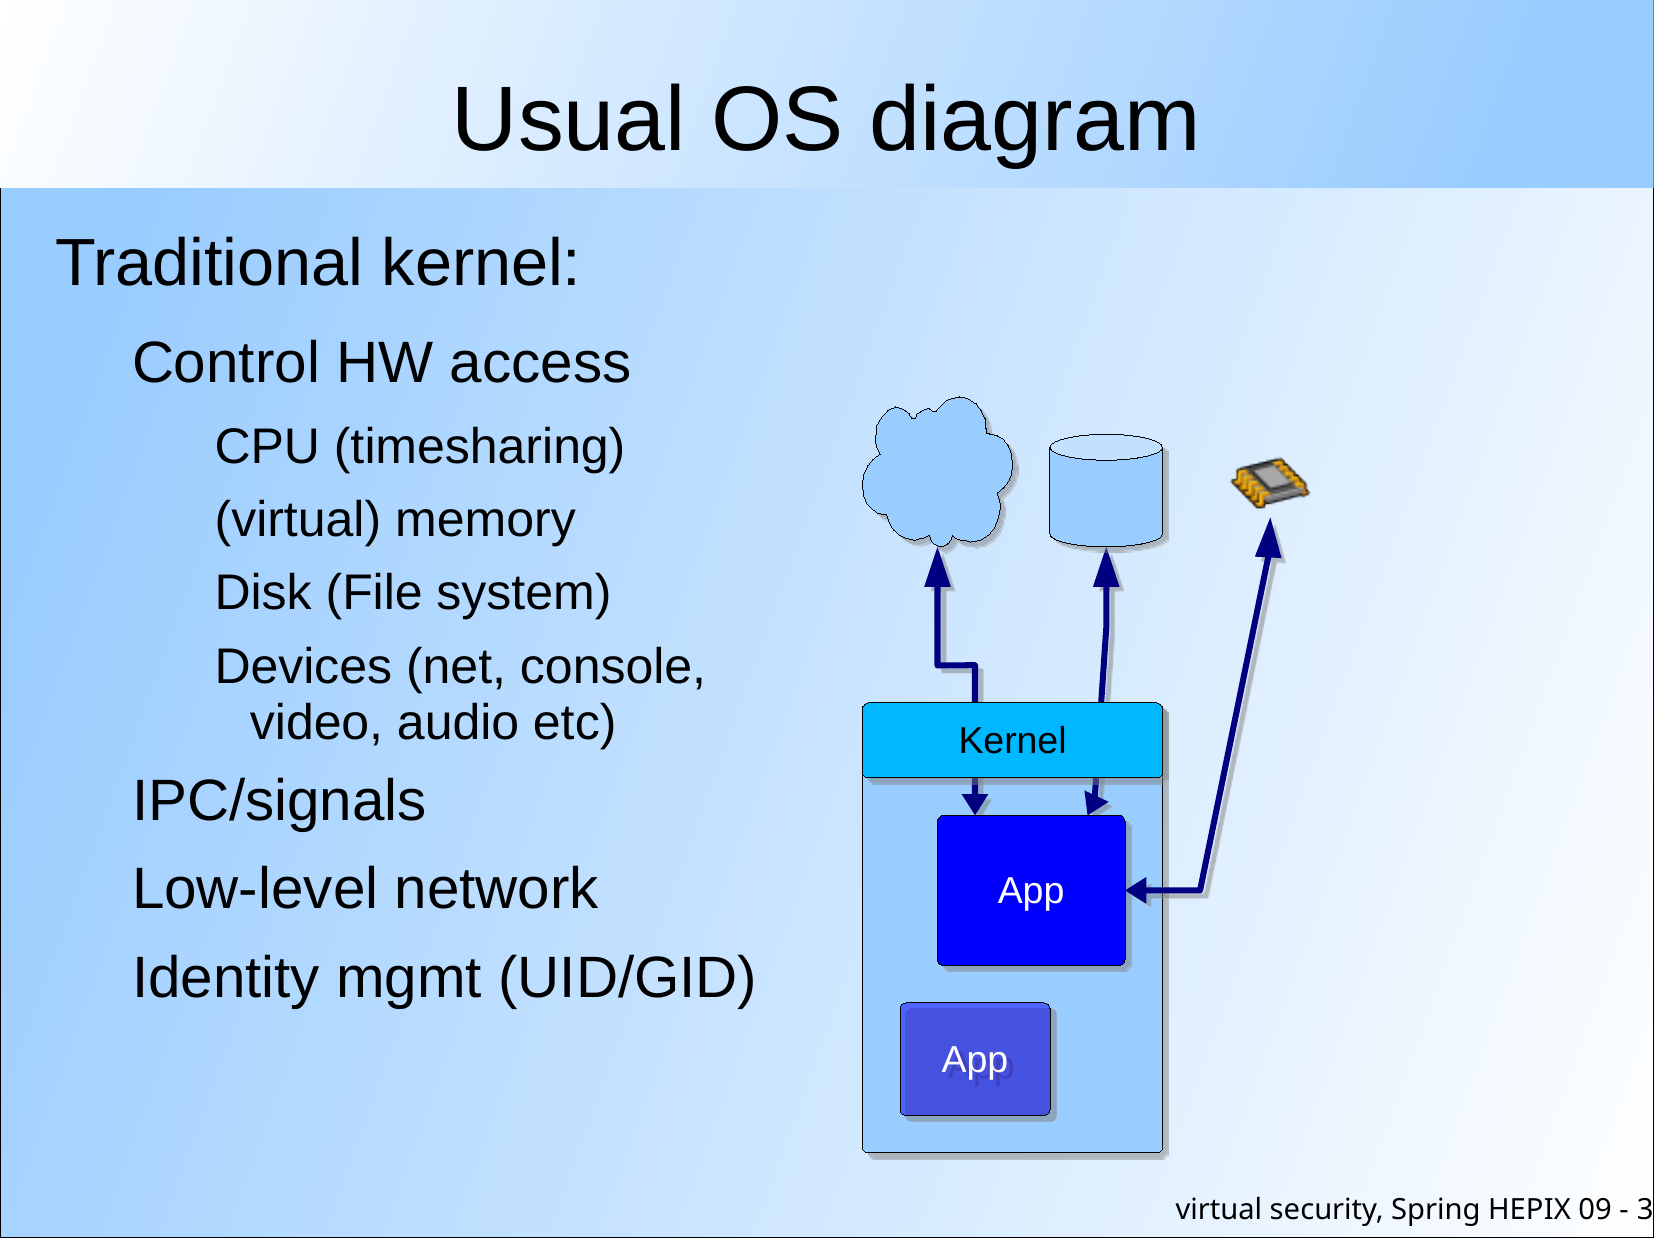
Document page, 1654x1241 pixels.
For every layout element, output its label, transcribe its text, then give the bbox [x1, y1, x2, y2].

text_box [862, 775, 1163, 1153]
text_box App [937, 815, 1126, 966]
text_box [1098, 775, 1163, 889]
text_box [862, 396, 1013, 547]
list Traditional kernel: Control HW access CPU (timesharing) (virtual) memory Disk (File system) Devices (net, console, video, audio etc) IPC/signals Low-level network Identity mgmt (UID/GID) [37, 225, 788, 1186]
text_box [984, 778, 1088, 815]
text_box [1049, 448, 1163, 547]
text_box App [900, 1002, 1051, 1116]
title Usual OS diagram [82, 49, 1571, 188]
picture [1228, 449, 1313, 518]
text_box Kernel [862, 702, 1163, 778]
